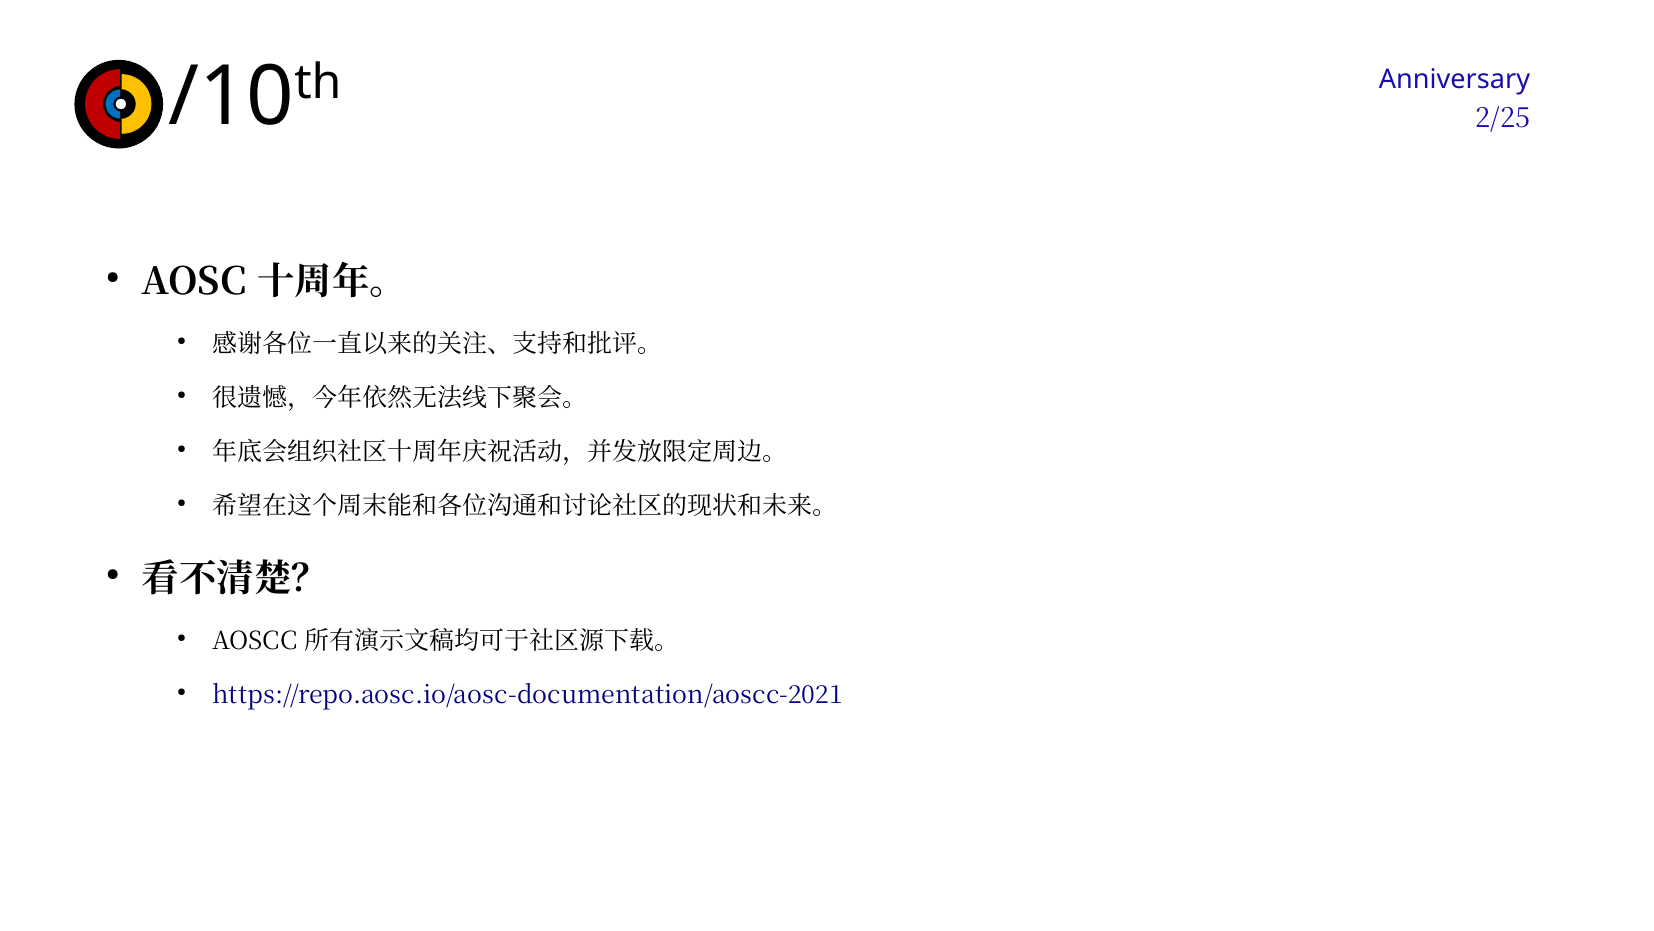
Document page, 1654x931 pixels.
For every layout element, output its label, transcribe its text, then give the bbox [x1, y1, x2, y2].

picture [71, 57, 153, 151]
text_box Anniversary 2/25 [1364, 52, 1580, 223]
text_box AOSC十周年。 感谢各位一直以来的关注、支持和批评。 很遗憾，今年依然无法线下聚会。 年底会组织社区十周年庆祝活动，并发放限定周边。 希望在这个周末能和各位沟通和讨论社区的现状和未来。 看不清楚？ AOSCC所有演示文稿均可于社区源下载。 https://repo.aosc.io/aosc-documentation/aoscc-2021 [106, 224, 1329, 711]
text_box /10th [153, 28, 697, 163]
